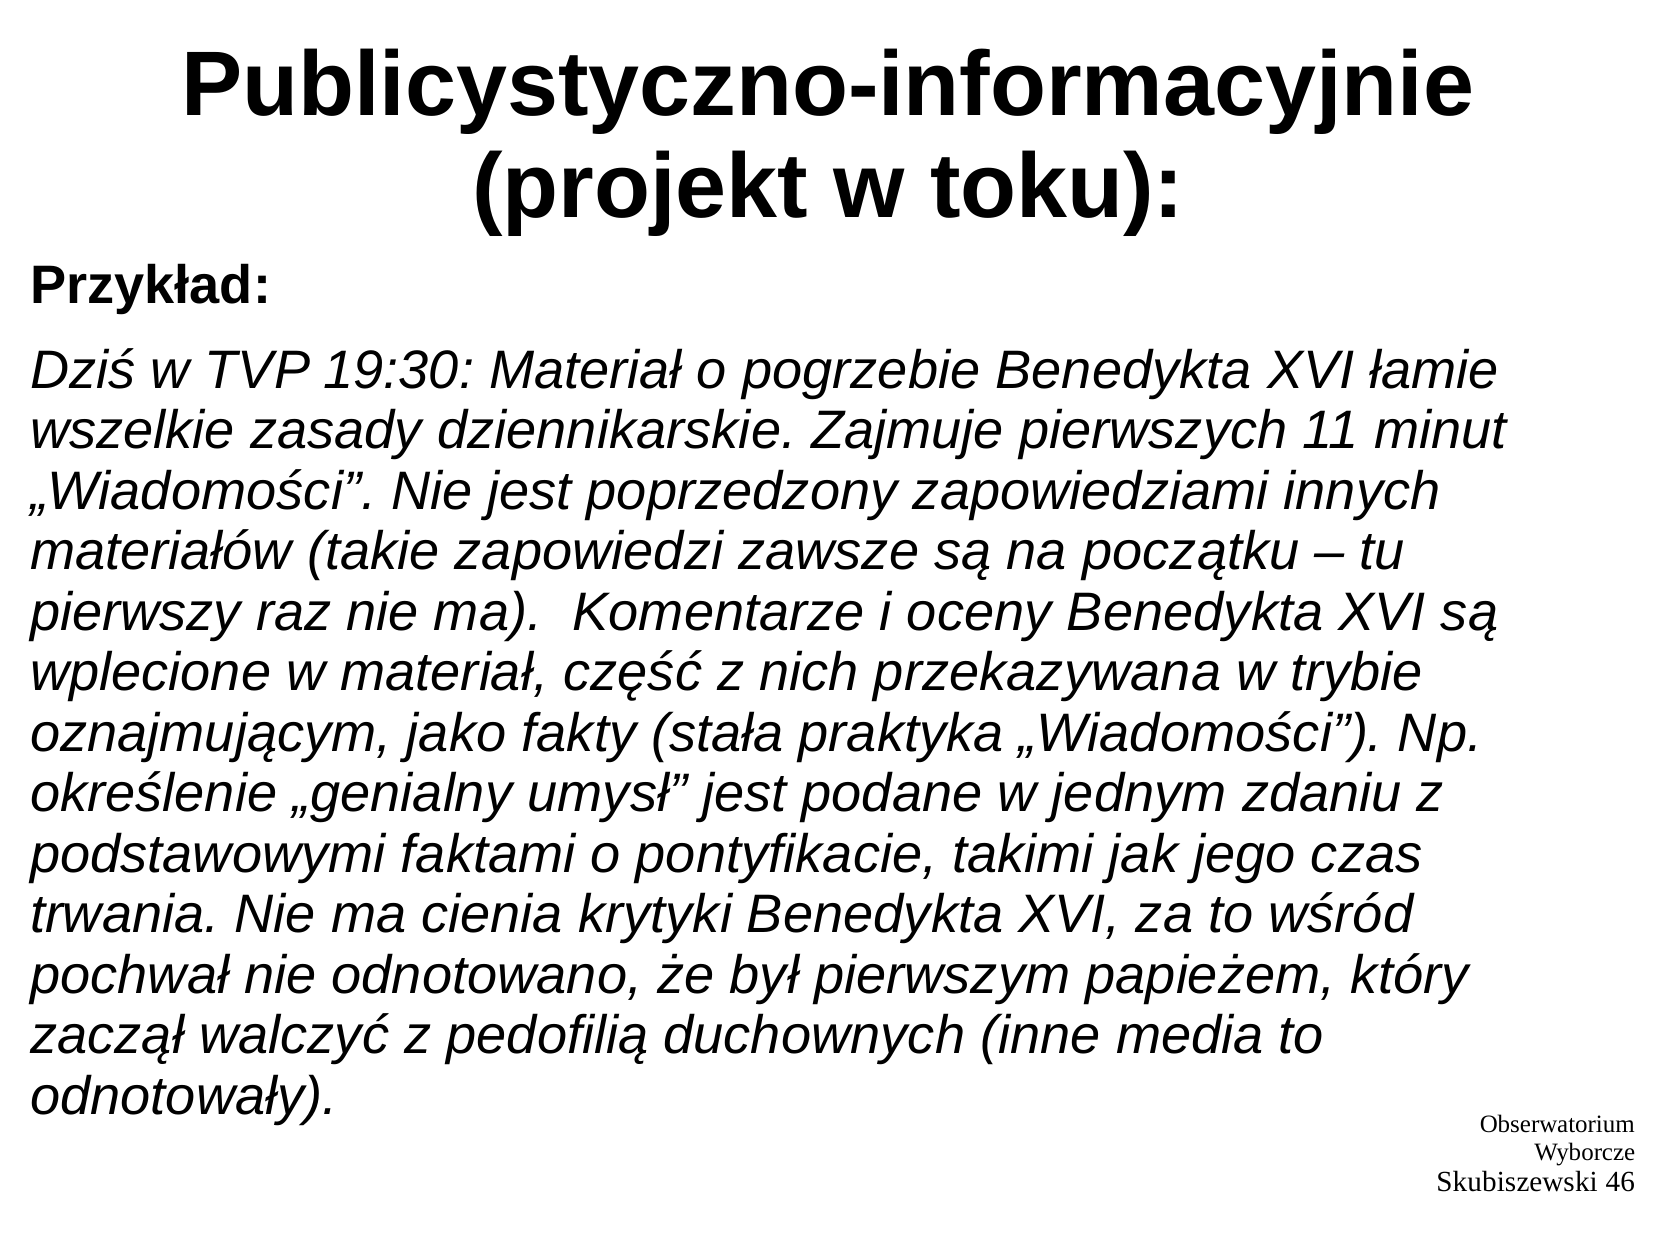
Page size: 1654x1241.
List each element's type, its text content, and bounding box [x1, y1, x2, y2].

list Przykład: Dziś w TVP 19:30: Materiał o pogrzebie Benedykta XVI łamie wszelkie zasady dziennikarskie. Zajmuje pierwszych 11 minut „Wiadomości”. Nie jest poprzedzony zapowiedziami innych materiałów (takie zapowiedzi zawsze są na początku – tu pierwszy raz nie ma). Komentarze i oceny Benedykta XVI są wplecione w materiał, część z nich przekazywana w trybie oznajmującym, jako fakty (stała praktyka „Wiadomości”). Np. określenie „genialny umysł” jest podane w jednym zdaniu z podstawowymi faktami o pontyfikacie, takimi jak jego czas trwania. Nie ma cienia krytyki Benedykta XVI, za to wśród pochwał nie odnotowano, że był pierwszym papieżem, który zaczął walczyć z pedofilią duchownych (inne media to odnotowały). [30, 255, 1583, 1231]
title Publicystyczno-informacyjnie (projekt w toku): [84, 32, 1573, 238]
